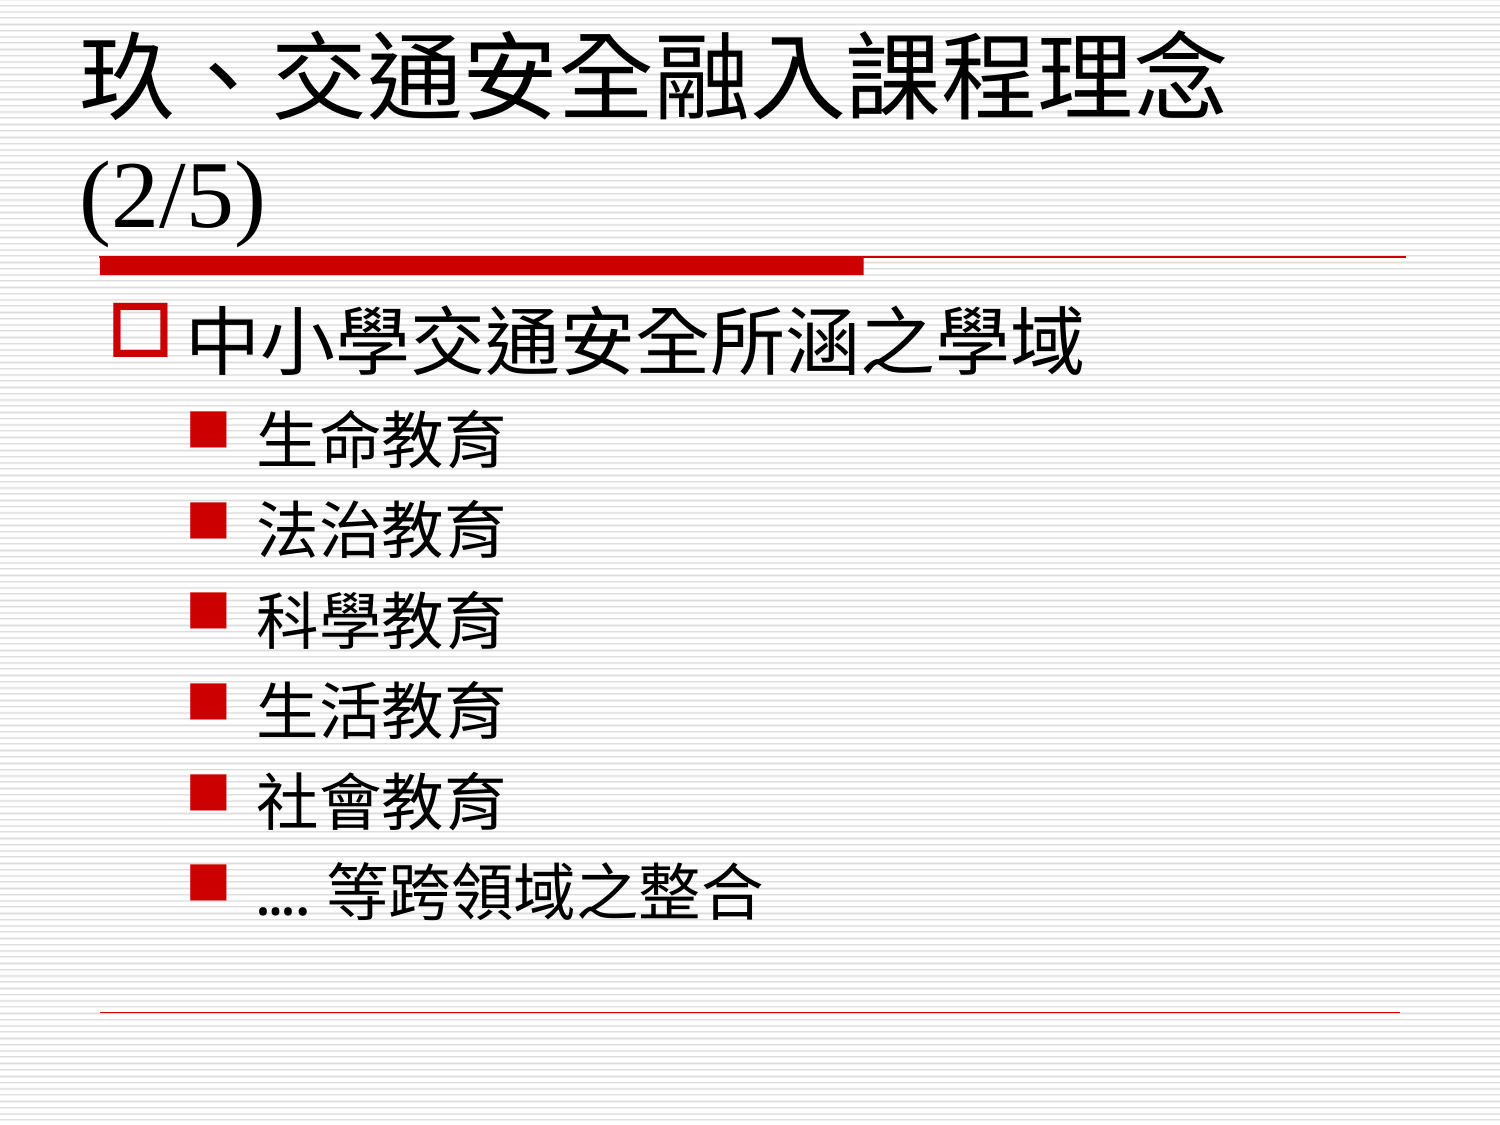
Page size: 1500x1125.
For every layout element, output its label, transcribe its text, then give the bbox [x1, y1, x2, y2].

list 中小學交通安全所涵之學域 生命教育 法治教育 科學教育 生活教育 社會教育 ….等跨領域之整合 [92, 287, 1406, 988]
title 玖、交通安全融入課程理念(2/5) [64, 54, 1437, 255]
picture [0, 0, 1500, 1125]
